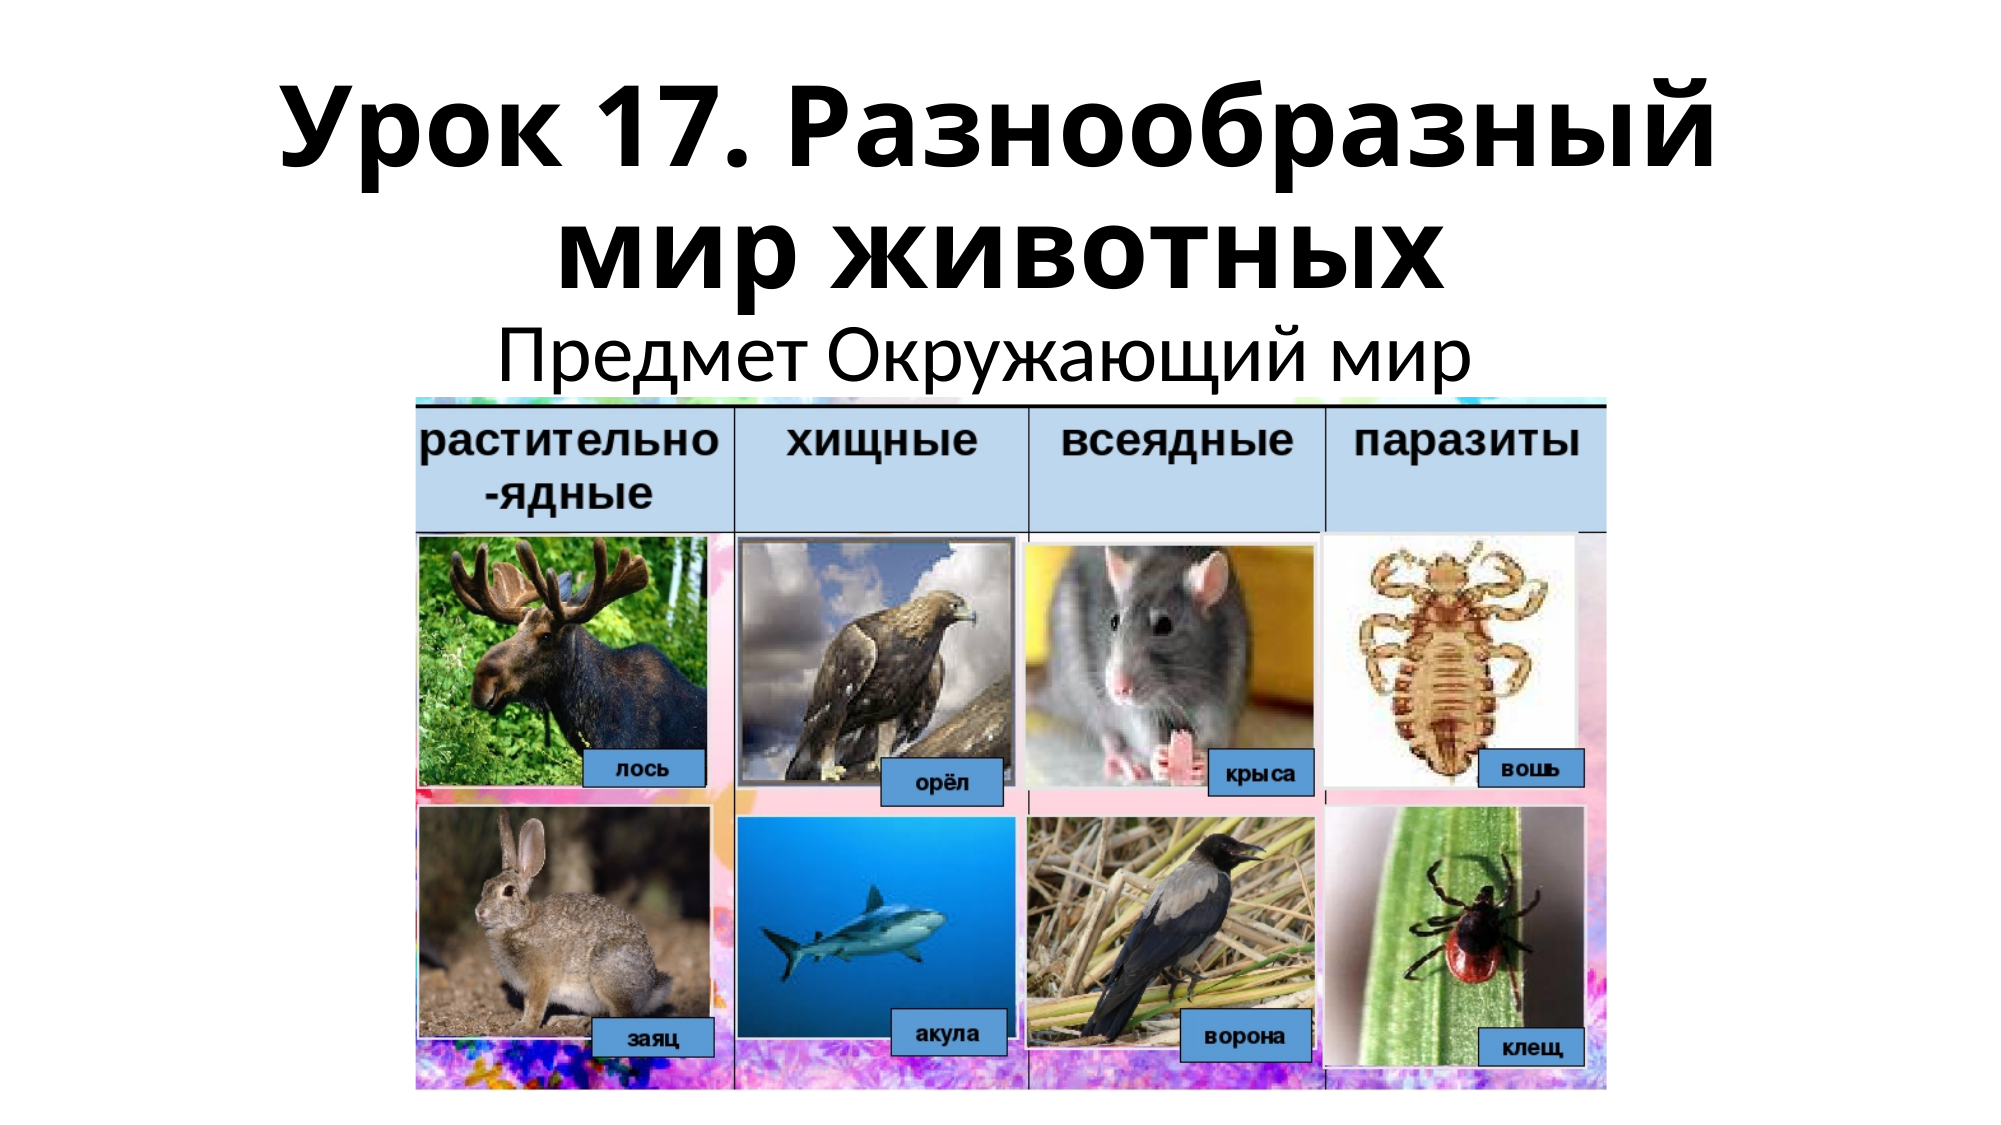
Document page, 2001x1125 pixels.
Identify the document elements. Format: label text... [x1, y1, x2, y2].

title Урок 17. Разнообразный мир животных [249, 48, 1750, 320]
picture [415, 397, 1608, 1091]
subtitle Предмет Окружающий мир [235, 302, 1736, 433]
